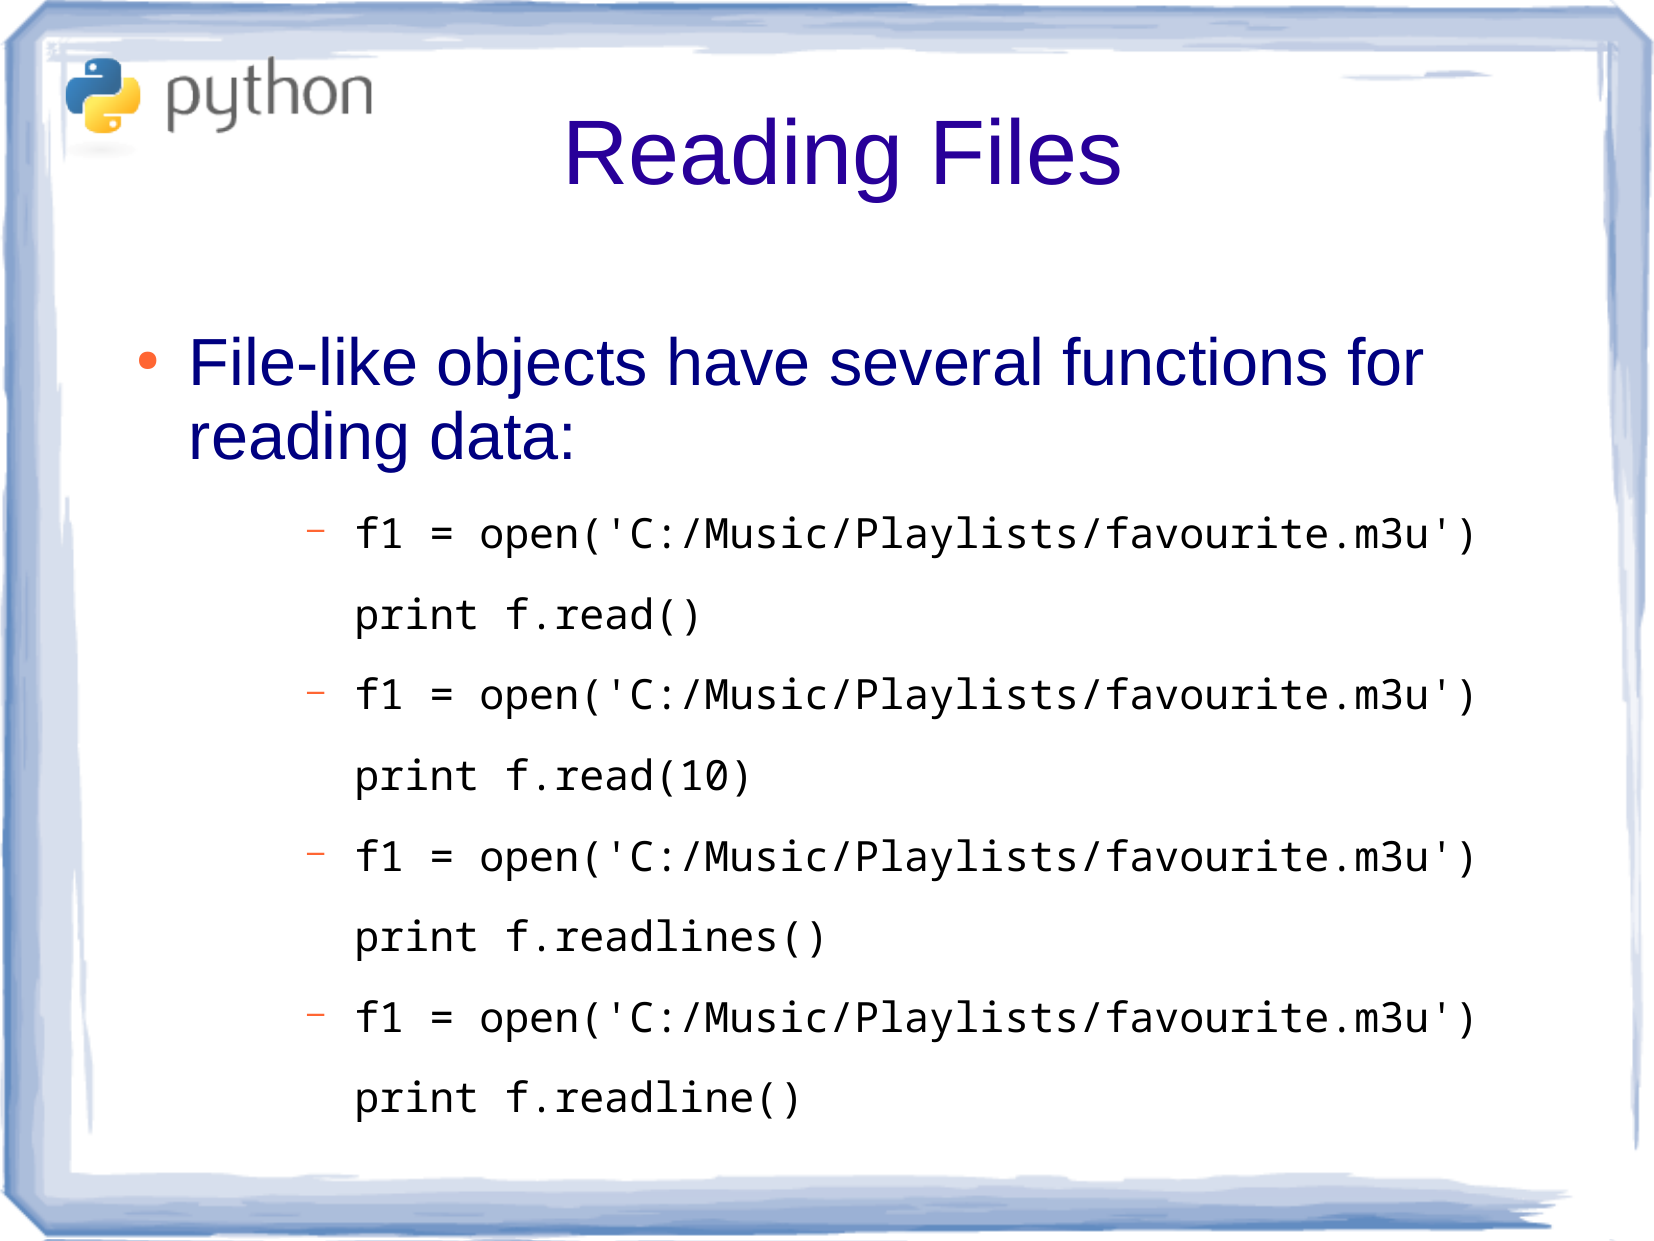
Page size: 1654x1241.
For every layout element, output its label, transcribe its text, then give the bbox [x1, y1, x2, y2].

picture [0, 0, 1654, 1241]
title Reading Files [82, 49, 1571, 257]
list File-like objects have several functions for reading data: f1 = open('C:/Music/Playlists/favourite.m3u') print f.read() f1 = open('C:/Music/Playlists/favourite.m3u') print f.read(10) f1 = open('C:/Music/Playlists/favourite.m3u') print f.readlines() f1 = open('C:/Music/Playlists/favourite.m3u') print f.readline() [118, 324, 1571, 1062]
